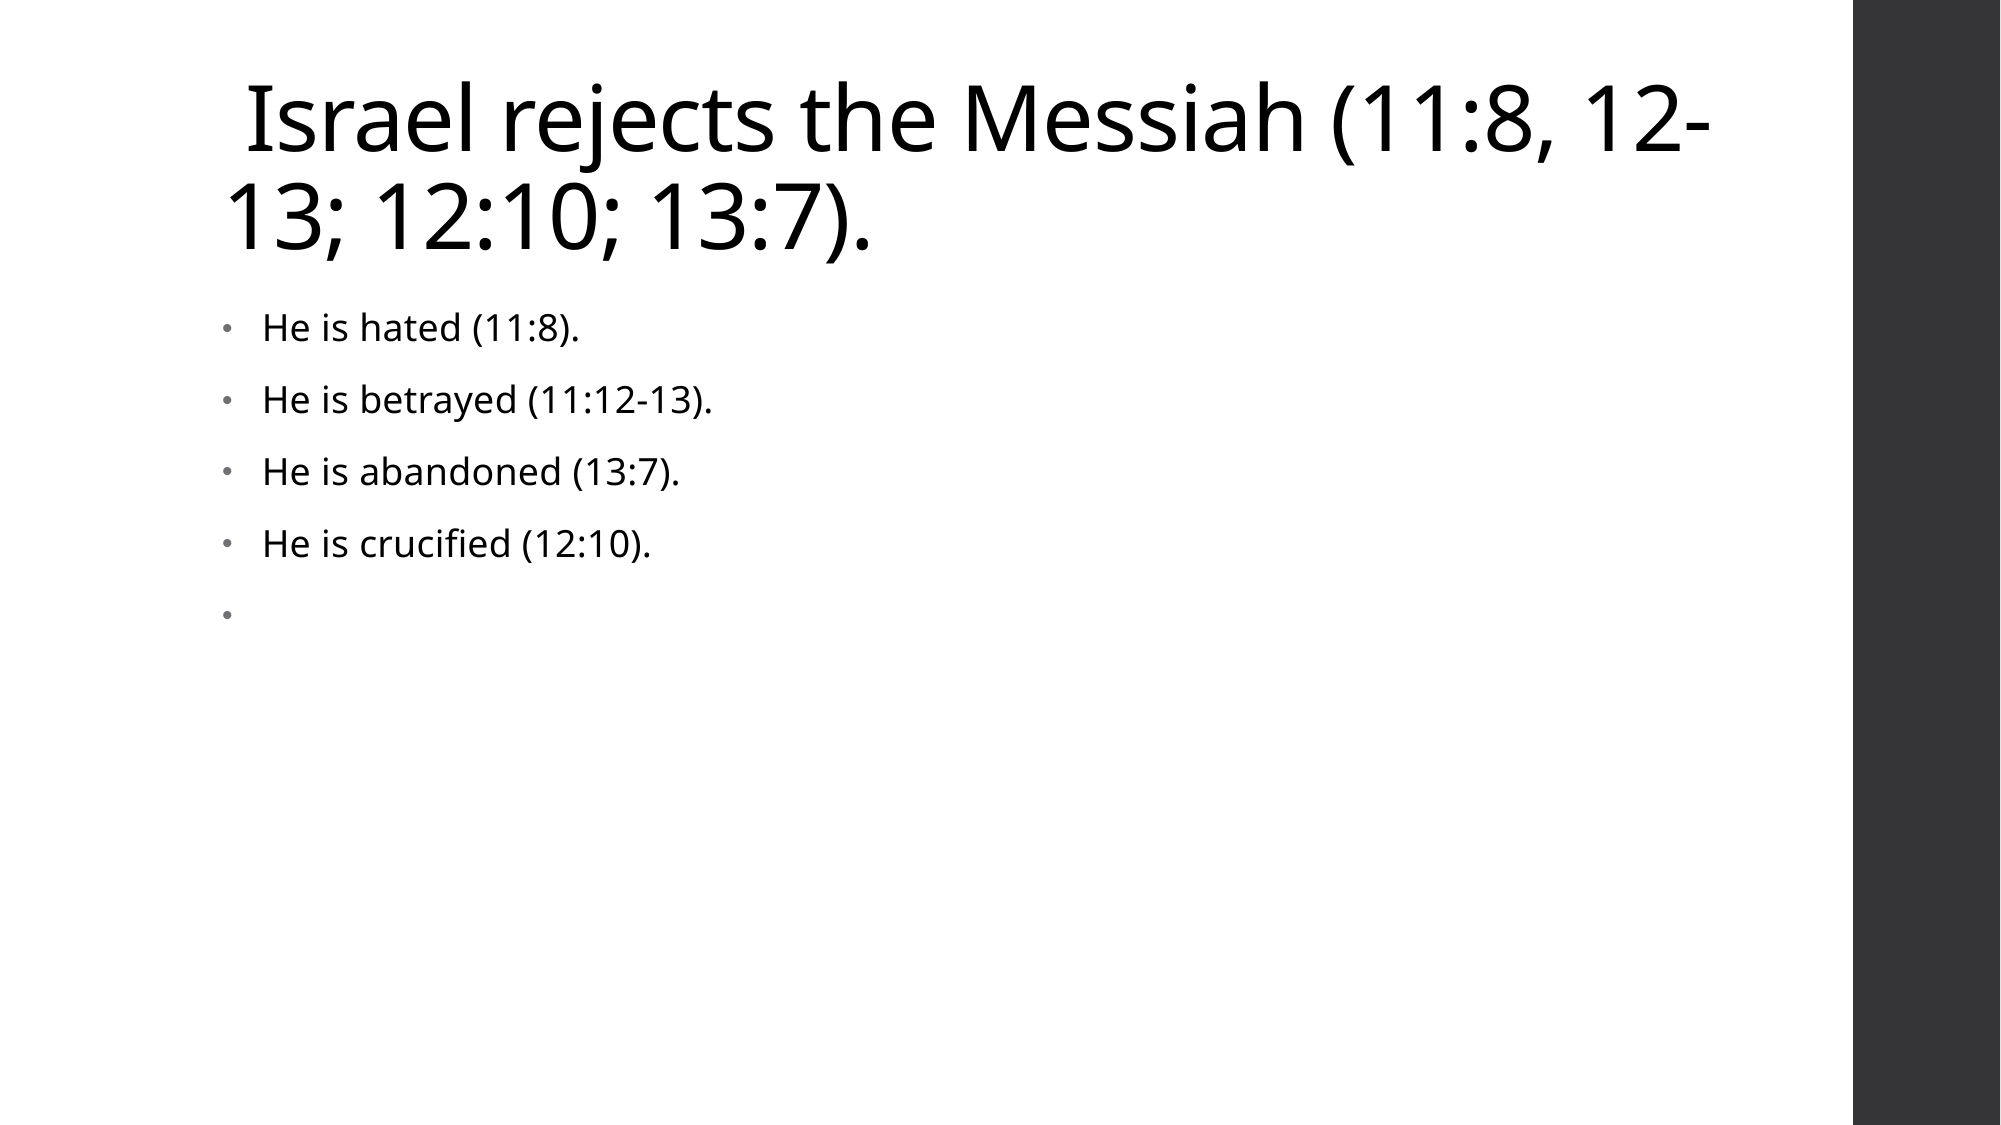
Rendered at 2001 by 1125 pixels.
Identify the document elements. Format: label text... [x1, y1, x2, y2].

list He is hated (11:8). He is betrayed (11:12-13). He is abandoned (13:7). He is crucified (12:10). [206, 299, 1617, 1014]
title Israel rejects the Messiah (11:8, 12-13; 12:10; 13:7). [206, 60, 1797, 278]
